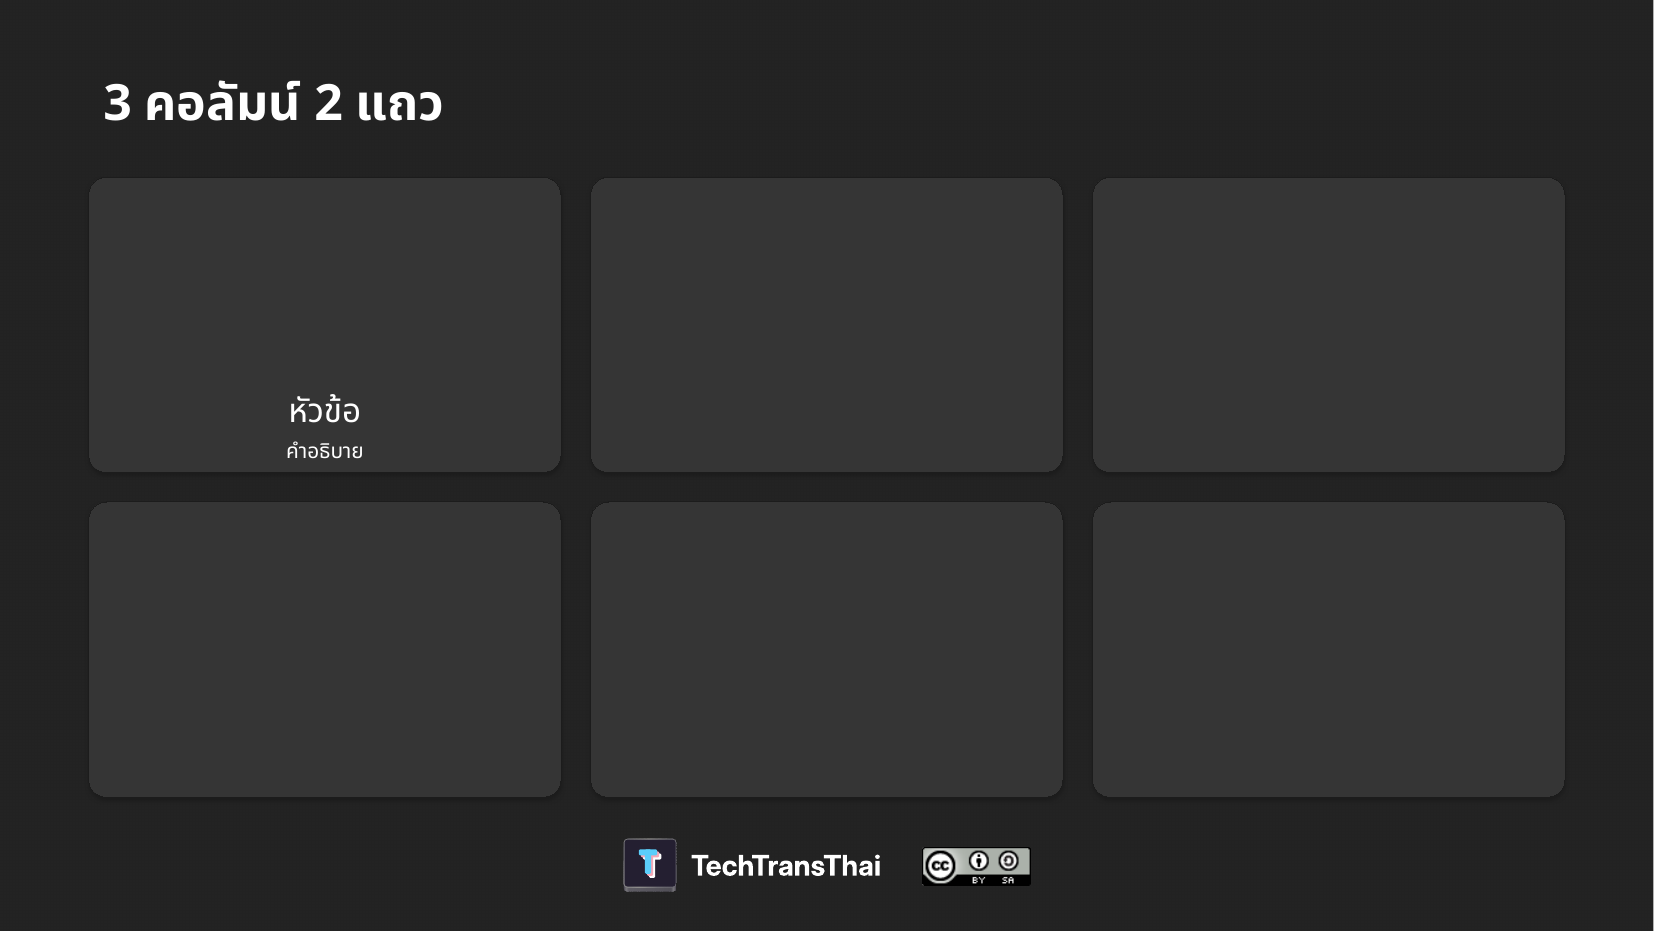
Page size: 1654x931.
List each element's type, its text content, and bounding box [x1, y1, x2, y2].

text_box [590, 501, 1064, 798]
picture [0, 0, 1654, 931]
text_box 3 คอลัมน์ 2 แถว [88, 59, 798, 178]
text_box [1092, 501, 1566, 798]
text_box [590, 177, 1064, 473]
text_box [88, 501, 562, 798]
text_box หัวข้อ คำอธิบาย [88, 177, 562, 473]
text_box [1092, 177, 1566, 473]
